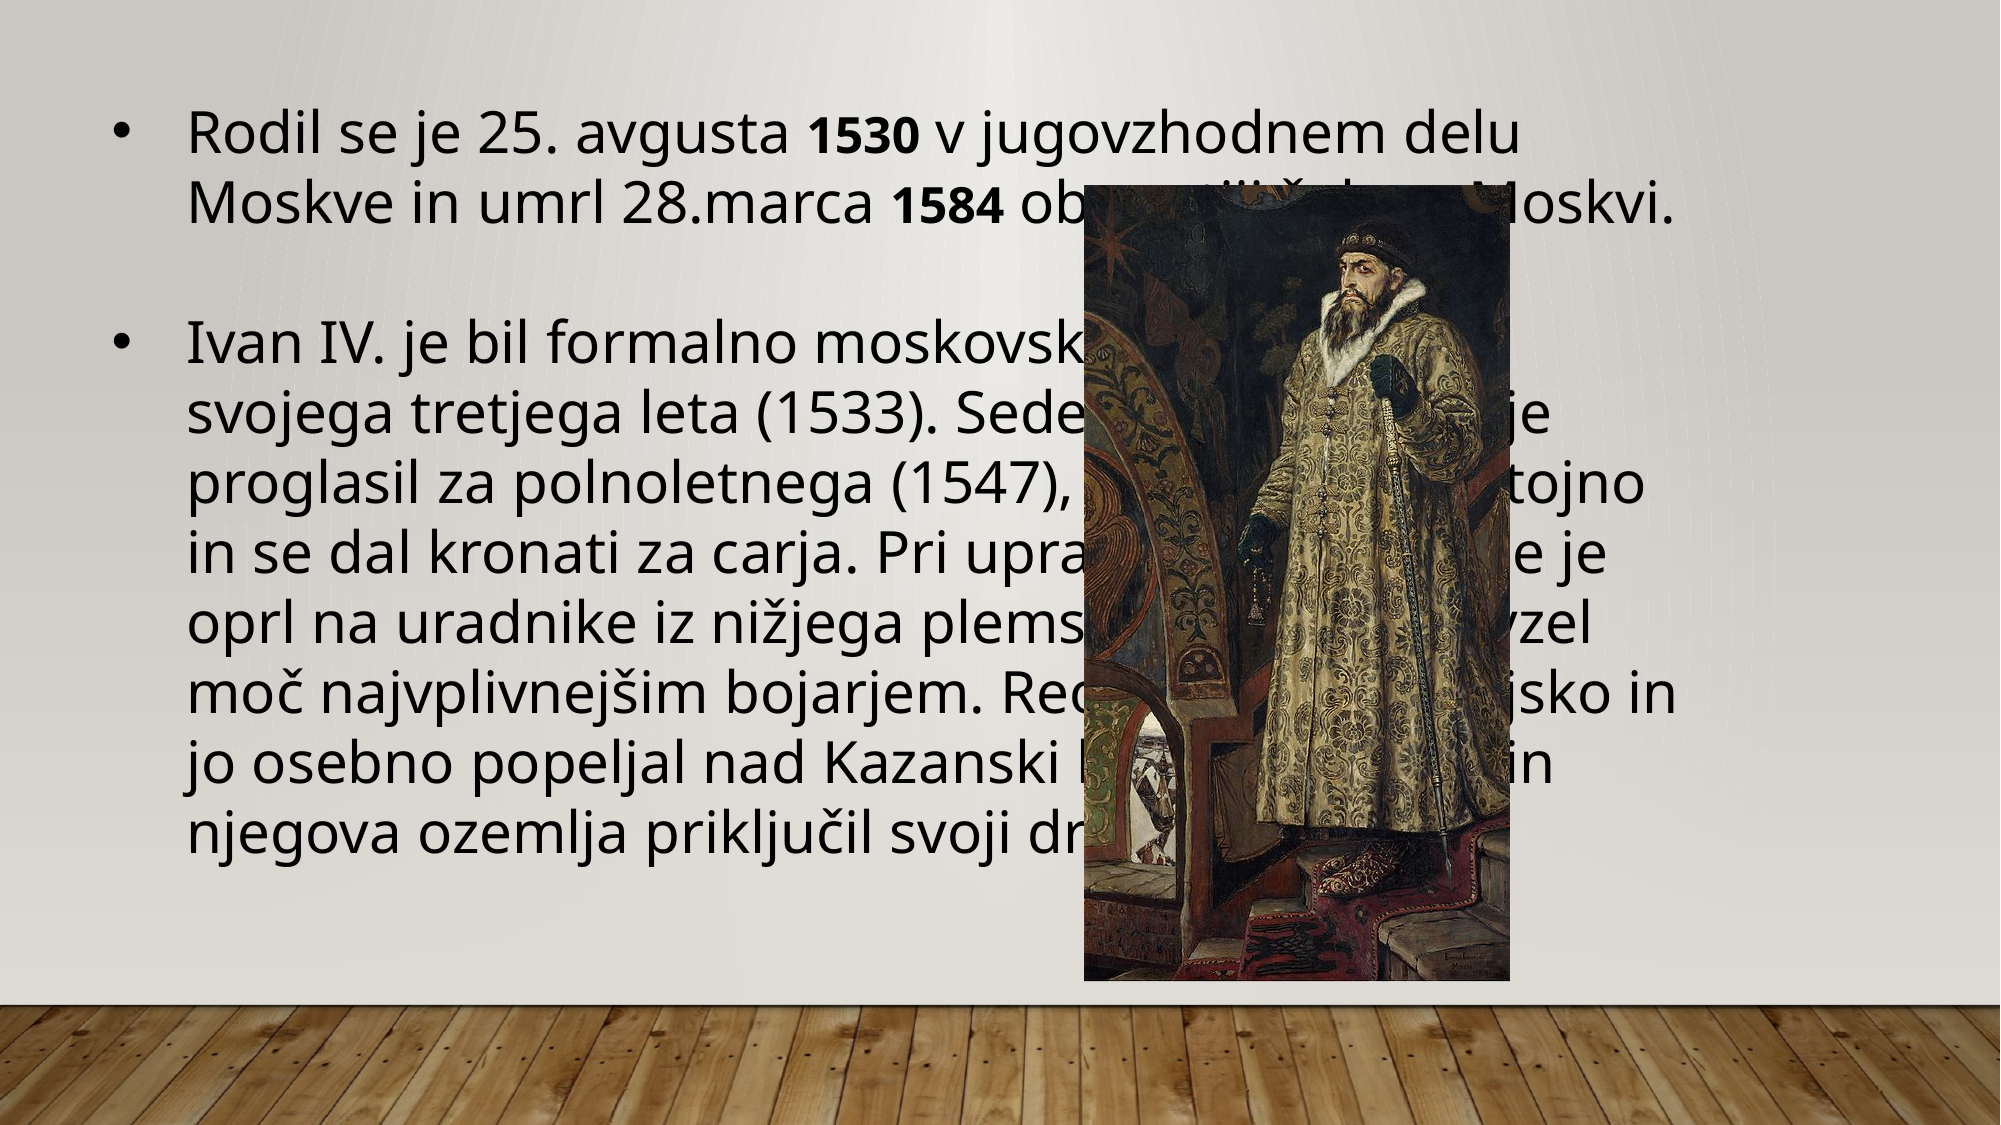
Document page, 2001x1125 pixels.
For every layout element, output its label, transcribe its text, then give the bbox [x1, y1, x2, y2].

picture [0, 1005, 2000, 1125]
picture [1084, 185, 1510, 982]
text_box Rodil se je 25. avgusta 1530 v jugovzhodnem delu Moskve in umrl 28.marca 1584 ob partiji šaha v Moskvi. Ivan IV. je bil formalno moskovski veliki knez od svojega tretjega leta (1533). Sedemnajstleten se je proglasil za polnoletnega (1547), zavladal samostojno in se dal kronati za carja. Pri upravljanju države se je oprl na uradnike iz nižjega plemstva in s tem odvzel moč najvplivnejšim bojarjem. Reorganiziral je vojsko in jo osebno popeljal nad Kazanski kanat, ga uničil in njegova ozemlja priključil svoji državi. [96, 87, 1713, 918]
